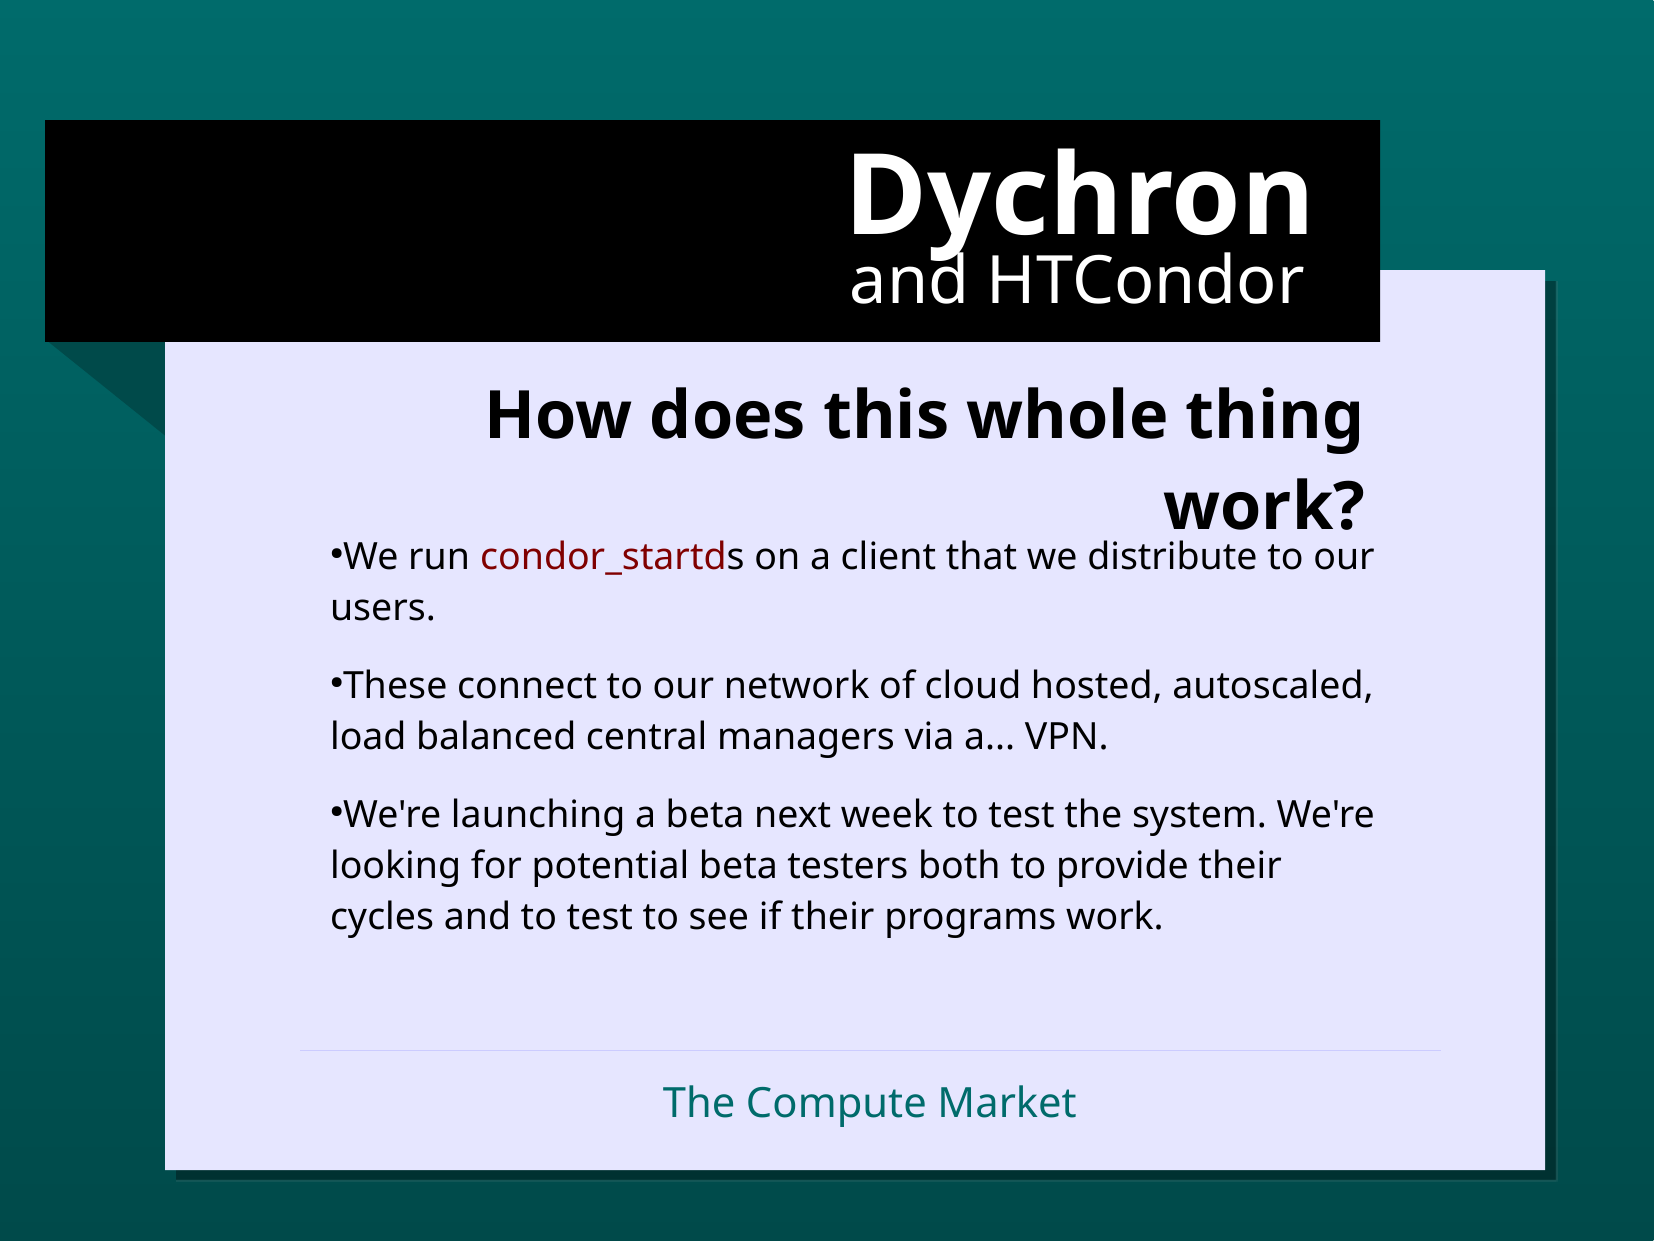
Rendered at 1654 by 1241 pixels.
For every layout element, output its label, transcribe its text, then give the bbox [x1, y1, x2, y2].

subtitle We run condor_startds on a client that we distribute to our users. These connect to our network of cloud hosted, autoscaled, load balanced central managers via a... VPN. We're launching a beta next week to test the system. We're looking for potential beta testers both to provide their cycles and to test to see if their programs work. [330, 477, 1381, 1021]
title Dychron [345, 105, 1316, 225]
text_box and HTCondor [285, 225, 1321, 342]
text_box [44, 120, 1546, 1171]
text_box How does this whole thing work? [255, 360, 1381, 477]
text_box The Compute Market [300, 1065, 1441, 1143]
